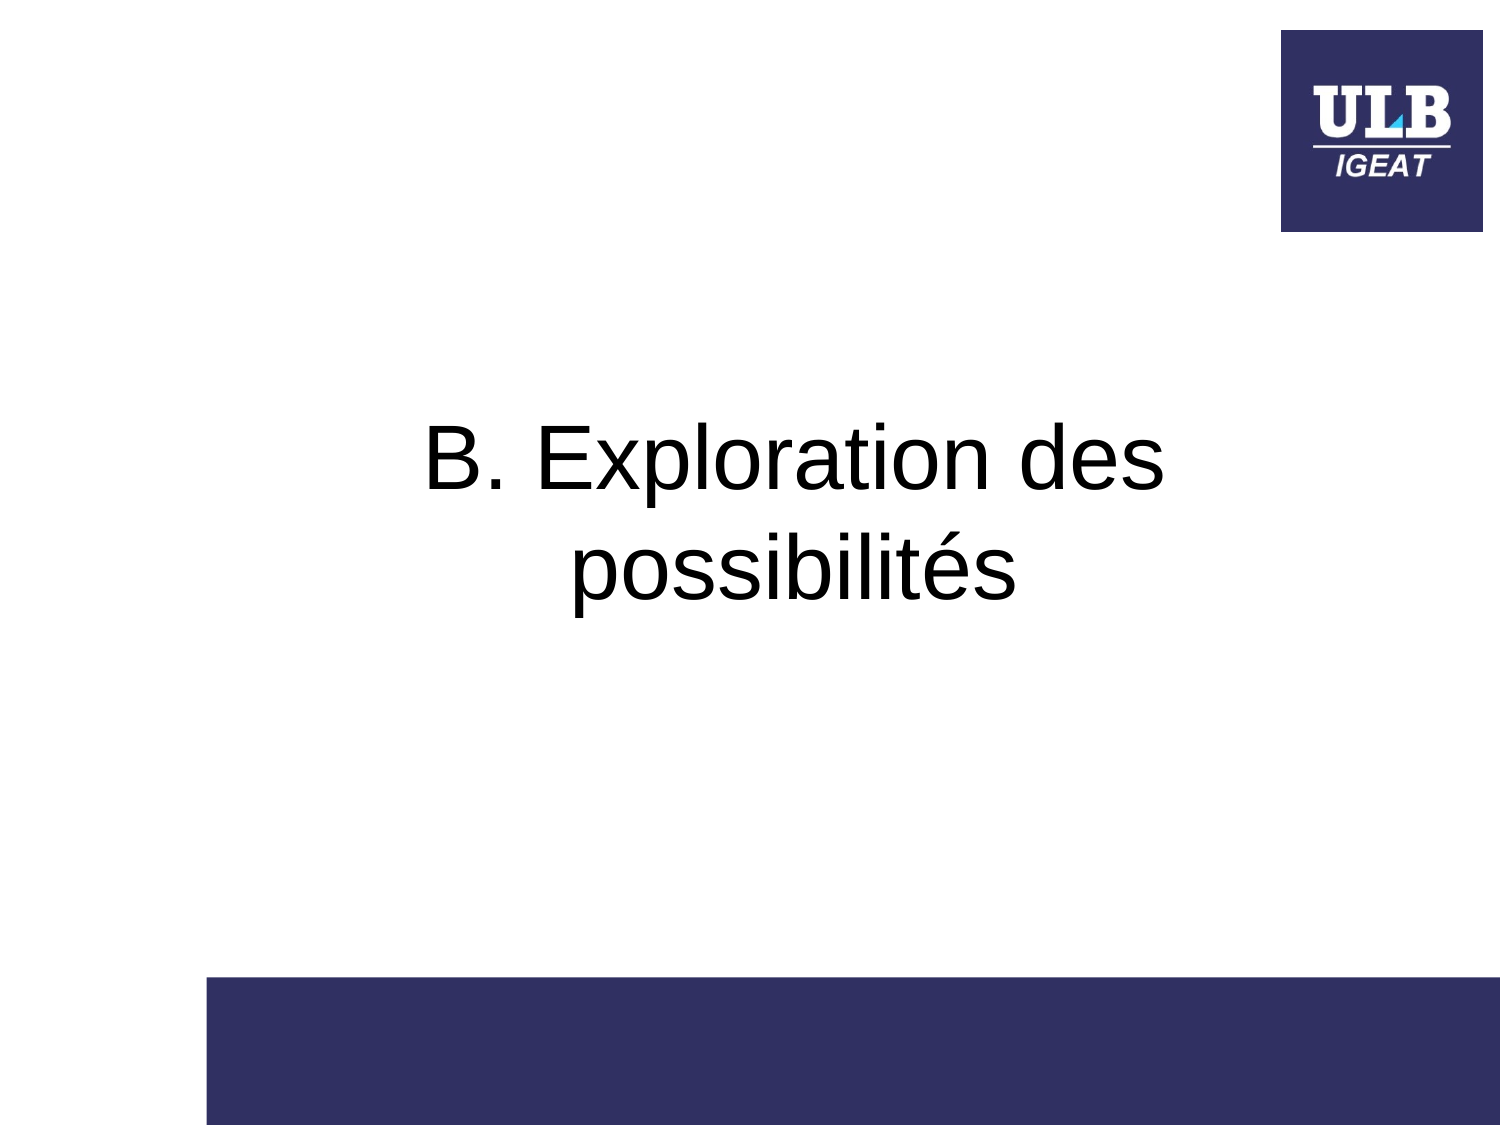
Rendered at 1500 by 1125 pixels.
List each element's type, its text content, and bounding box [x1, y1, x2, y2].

picture [1281, 30, 1483, 232]
text_box B. Exploration des possibilités [236, 231, 1353, 894]
